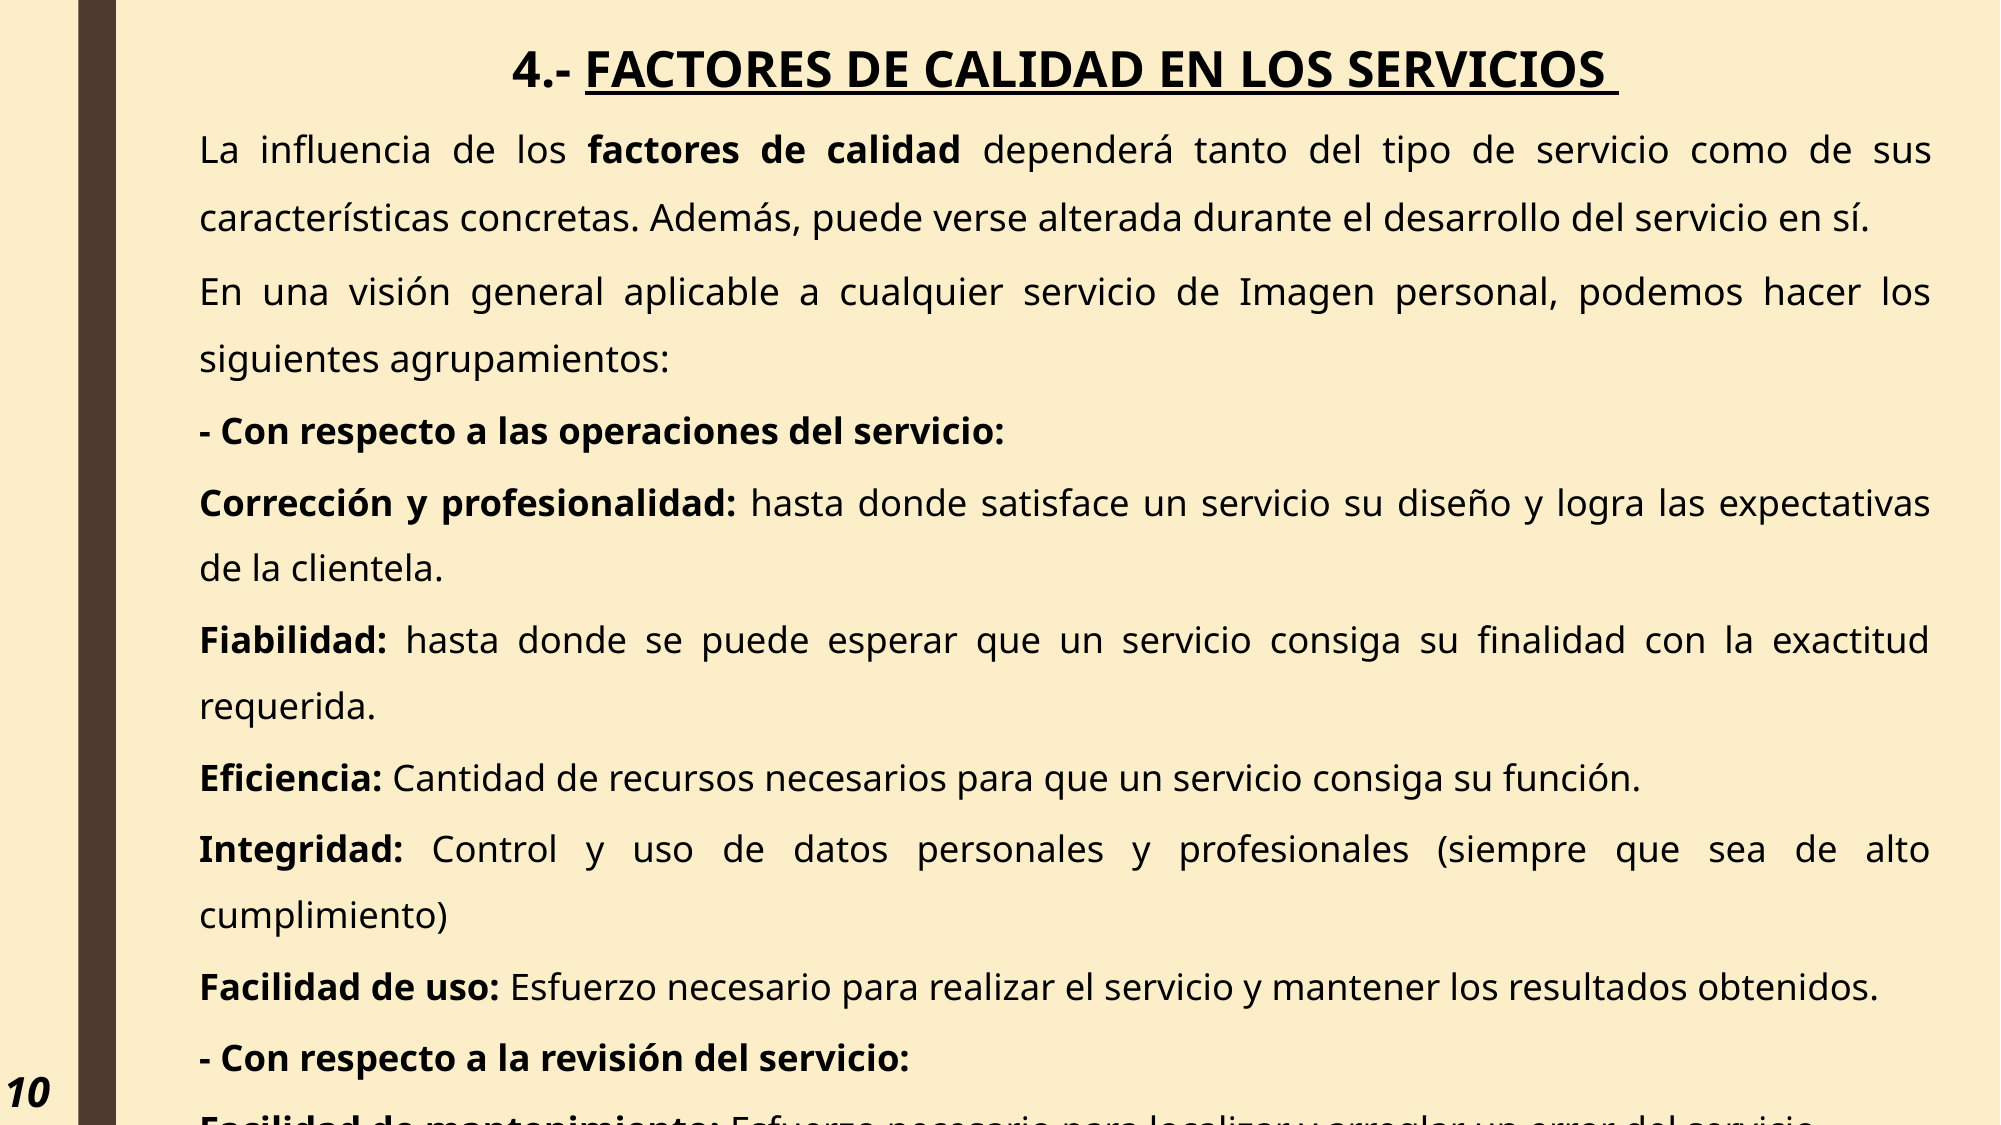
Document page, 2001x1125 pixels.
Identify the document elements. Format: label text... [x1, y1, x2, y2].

slide_number 10 [0, 1058, 79, 1125]
text_box 4.- FACTORES DE CALIDAD EN LOS SERVICIOS La influencia de los factores de calidad dependerá tanto del tipo de servicio como de sus características concretas. Además, puede verse alterada durante el desarrollo del servicio en sí. En una visión general aplicable a cualquier servicio de Imagen personal, podemos hacer los siguientes agrupamientos: - Con respecto a las operaciones del servicio: Corrección y profesionalidad: hasta donde satisface un servicio su diseño y logra las expectativas de la clientela. Fiabilidad: hasta donde se puede esperar que un servicio consiga su finalidad con la exactitud requerida. Eficiencia: Cantidad de recursos necesarios para que un servicio consiga su función. Integridad: Control y uso de datos personales y profesionales (siempre que sea de alto cumplimiento) Facilidad de uso: Esfuerzo necesario para realizar el servicio y mantener los resultados obtenidos. - Con respecto a la revisión del servicio: Facilidad de mantenimiento: Esfuerzo necesario para localizar y arreglar un error del servicio. Flexibilidad y capacidad de respuesta: Esfuerzo necesario para modificar un protocolo en realización. Facilidad de prueba: Esfuerzo necesario para probar un servicio para asegurarse de que realiza la función pretendida. - Con respecto a la transición del servicio: Portabilidad: Esfuerzo necesario para transferir un servicio de un entorno a otro diferente. Interoperabilidad: Esfuerzo necesario para acoplar un servicio con otro. [184, 0, 1948, 1125]
